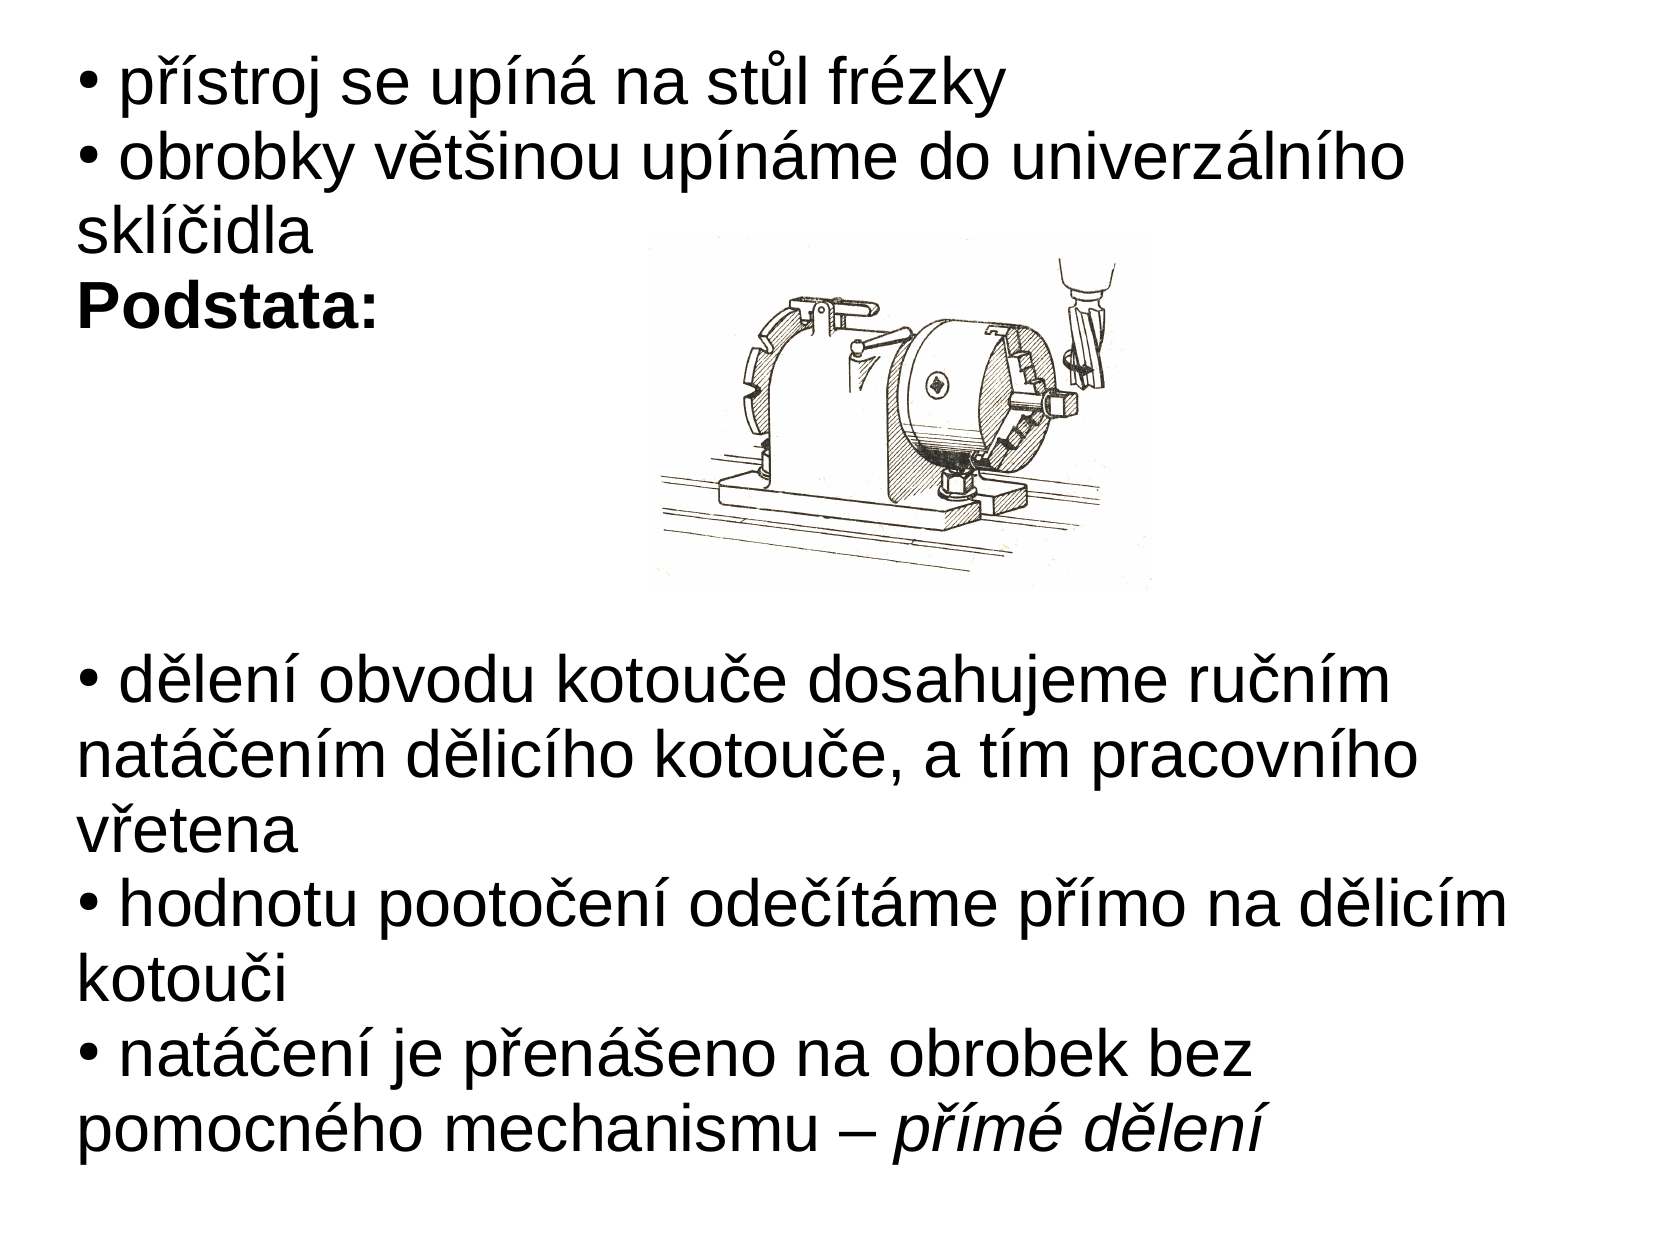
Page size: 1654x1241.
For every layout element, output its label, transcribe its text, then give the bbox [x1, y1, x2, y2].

picture [649, 236, 1152, 591]
subtitle přístroj se upíná na stůl frézky obrobky většinou upínáme do univerzálního sklíčidla Podstata: dělení obvodu kotouče dosahujeme ručním natáčením dělicího kotouče, a tím pracovního vřetena hodnotu pootočení odečítáme přímo na dělicím kotouči natáčení je přenášeno na obrobek bez pomocného mechanismu – přímé dělení [76, 43, 1565, 1241]
